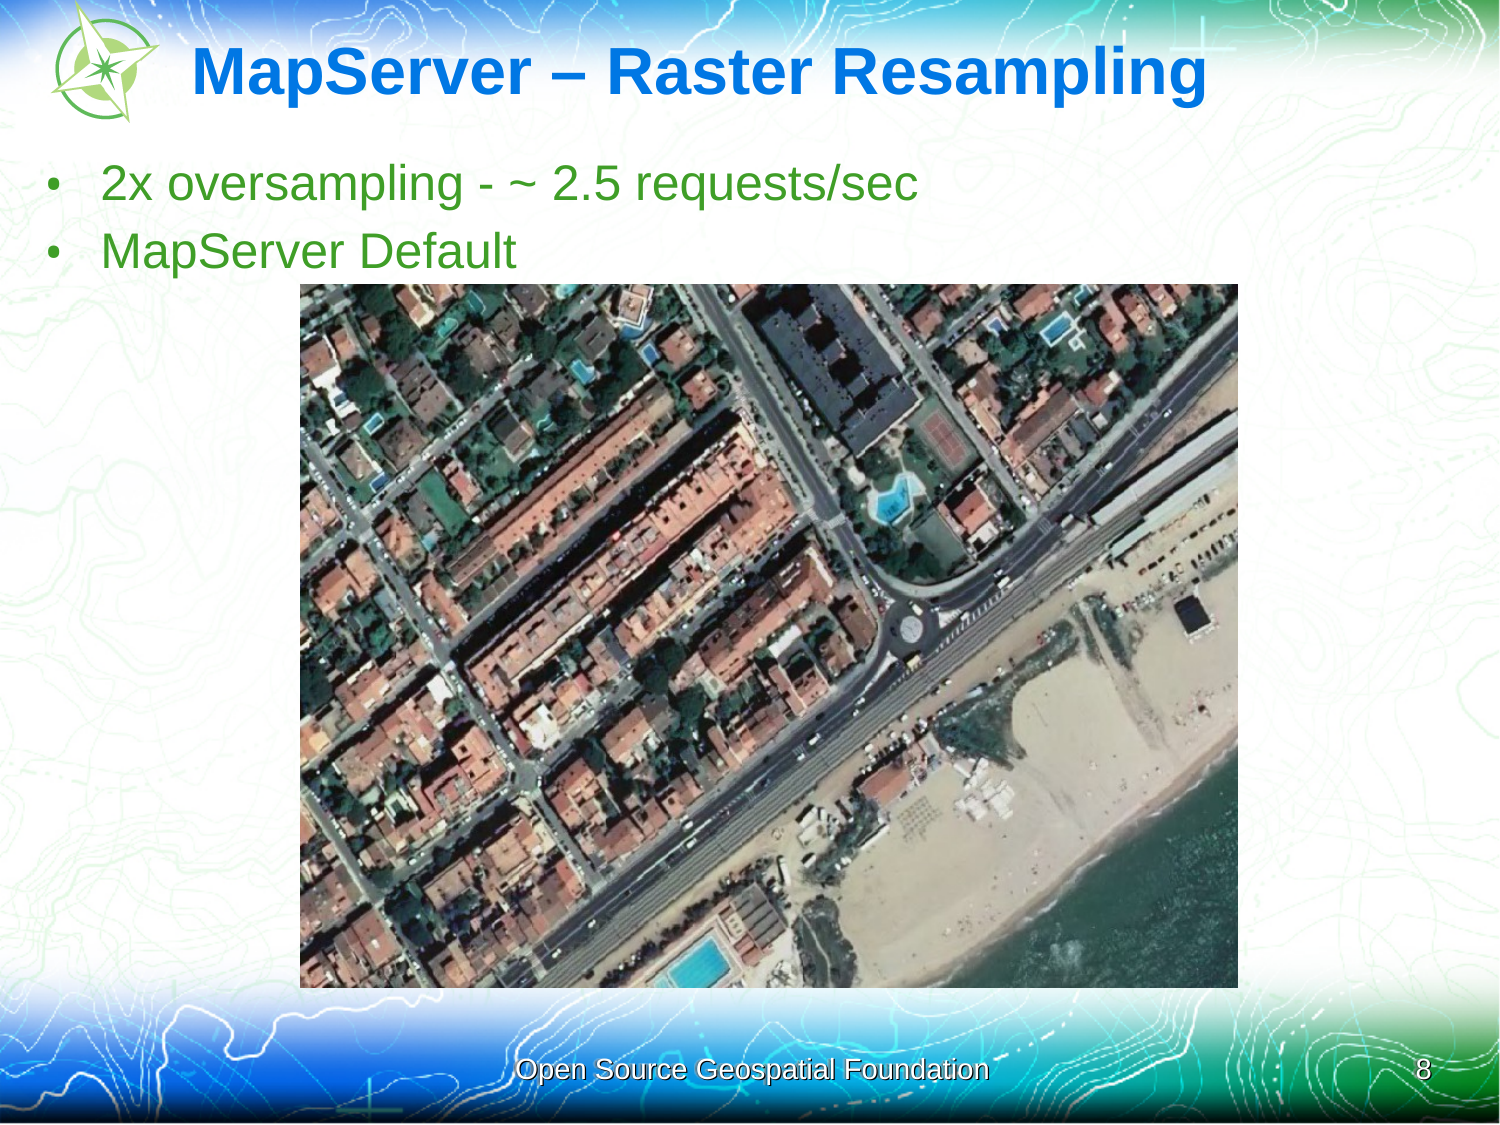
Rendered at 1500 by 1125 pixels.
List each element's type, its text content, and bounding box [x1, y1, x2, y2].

title MapServer – Raster Resampling [177, 20, 1477, 122]
picture [0, 0, 1500, 1125]
list 2x oversampling - ~ 2.5 requests/sec MapServer Default [29, 147, 1477, 891]
